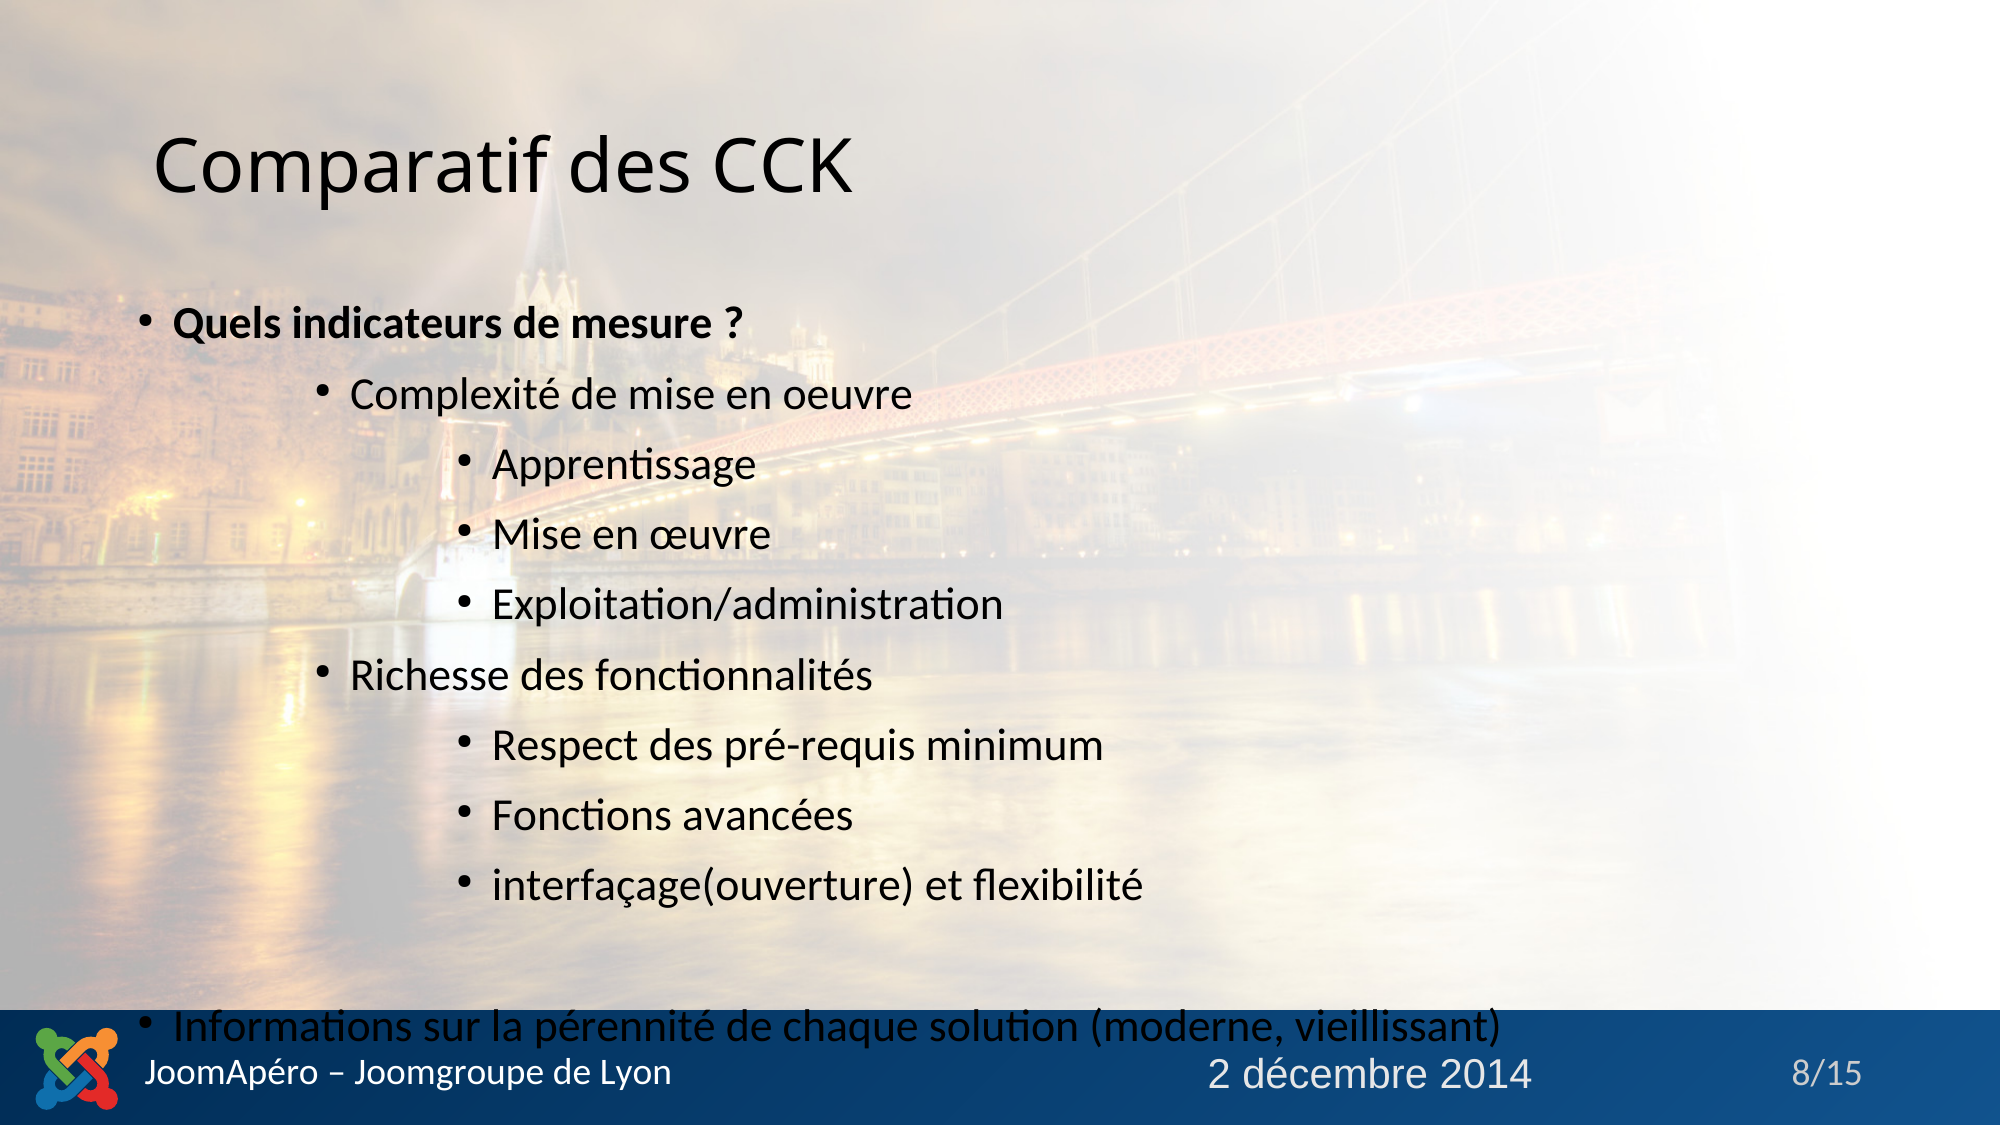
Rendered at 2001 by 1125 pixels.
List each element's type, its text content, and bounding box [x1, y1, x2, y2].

picture [0, 0, 2001, 1125]
title Comparatif des CCK [137, 59, 1863, 278]
subtitle Quels indicateurs de mesure ? Complexité de mise en oeuvre Apprentissage Mise en œuvre Exploitation/administration Richesse des fonctionnalités Respect des pré-requis minimum Fonctions avancées interfaçage(ouverture) et flexibilité Informations sur la pérennité de chaque solution (moderne, vieillissant) Suggestions de rajouter l'exention Fabrik au comparatif CCK Travaux pratiques : fiche d'évaluation CCK à remplir par les participants [137, 299, 1863, 1125]
